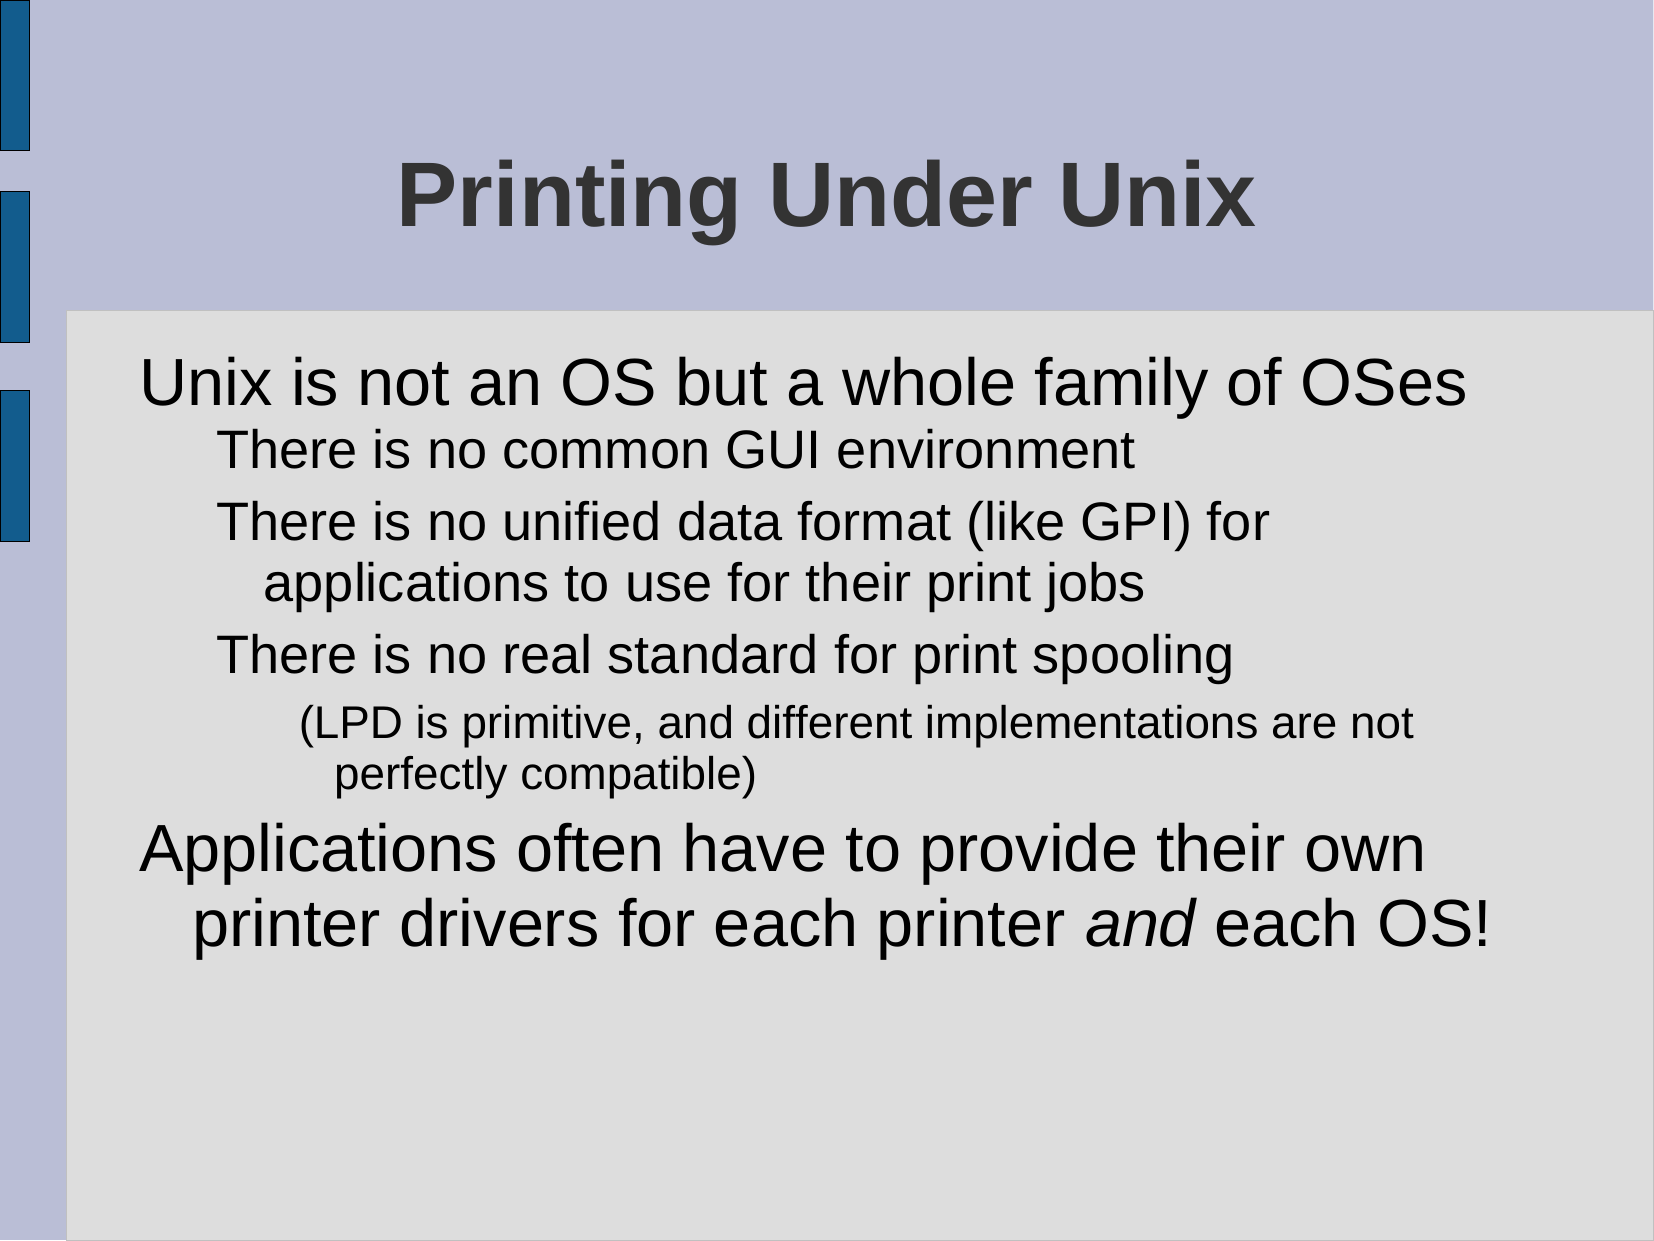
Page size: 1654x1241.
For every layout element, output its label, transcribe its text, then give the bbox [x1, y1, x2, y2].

list Unix is not an OS but a whole family of OSes There is no common GUI environment There is no unified data format (like GPI) for applications to use for their print jobs There is no real standard for print spooling (LPD is primitive, and different implementations are not perfectly compatible) Applications often have to provide their own printer drivers for each printer and each OS! [121, 344, 1534, 1127]
title Printing Under Unix [121, 91, 1534, 299]
